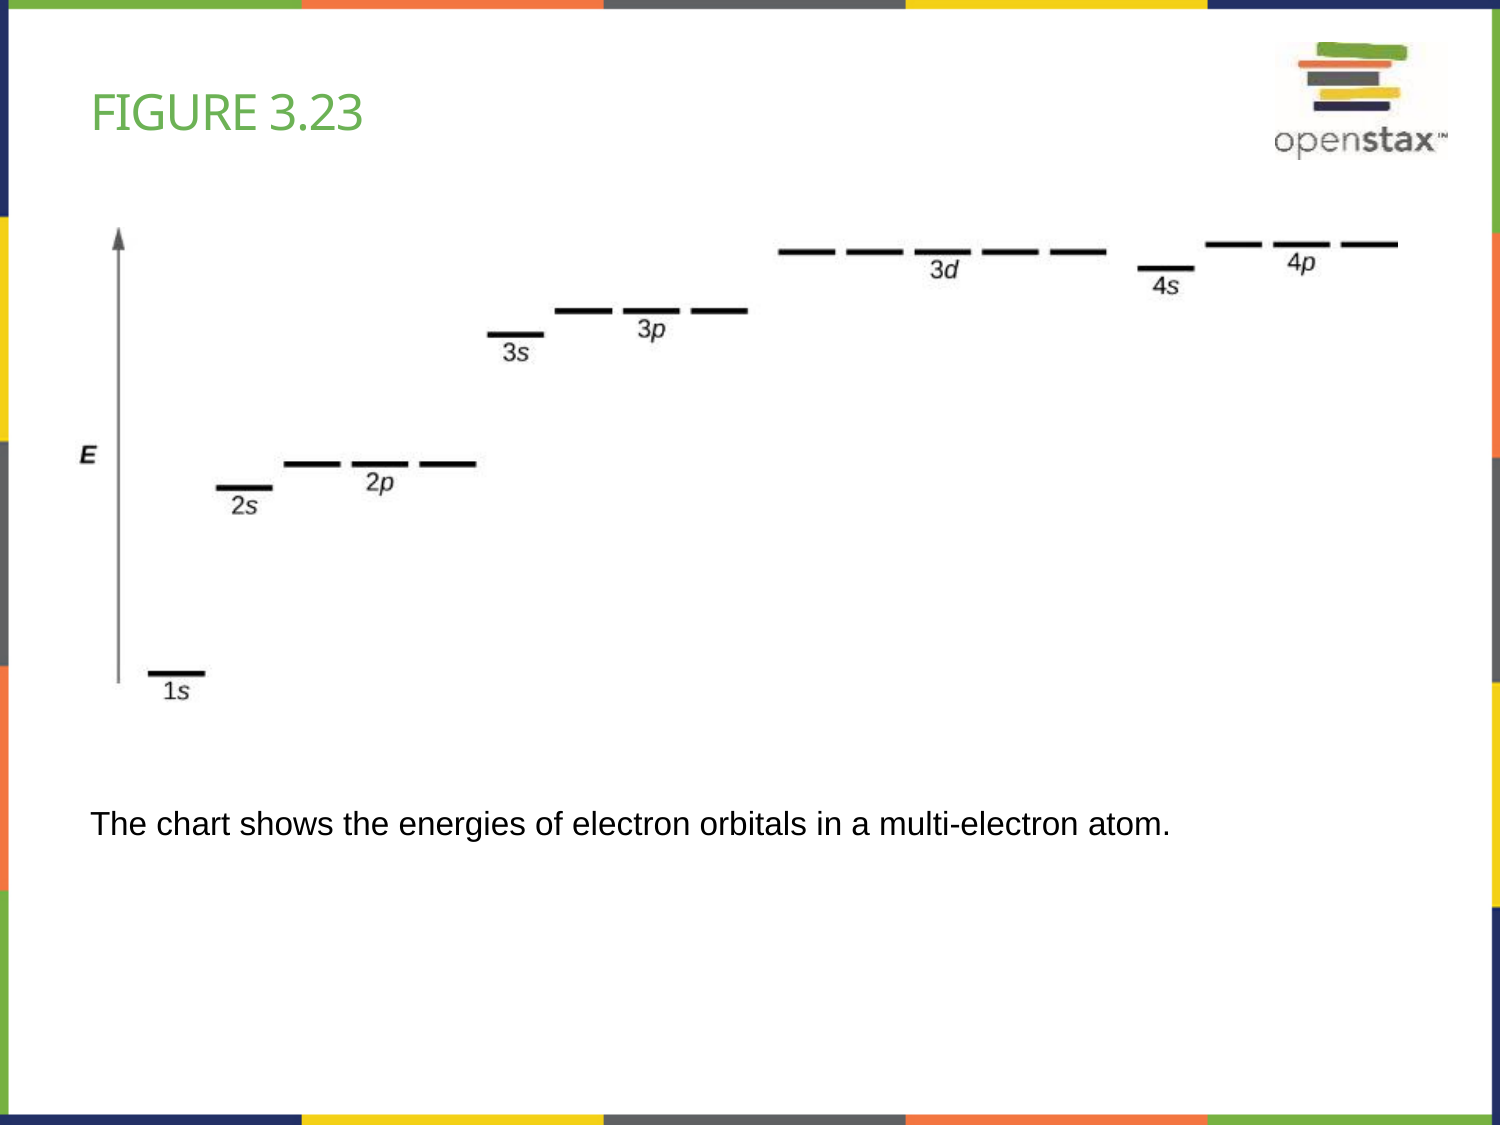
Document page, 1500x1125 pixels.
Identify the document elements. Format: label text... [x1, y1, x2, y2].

picture [0, 0, 1500, 1125]
list The chart shows the energies of electron orbitals in a multi-electron atom. [75, 794, 1398, 986]
title Figure 3.23 [75, 39, 1398, 148]
